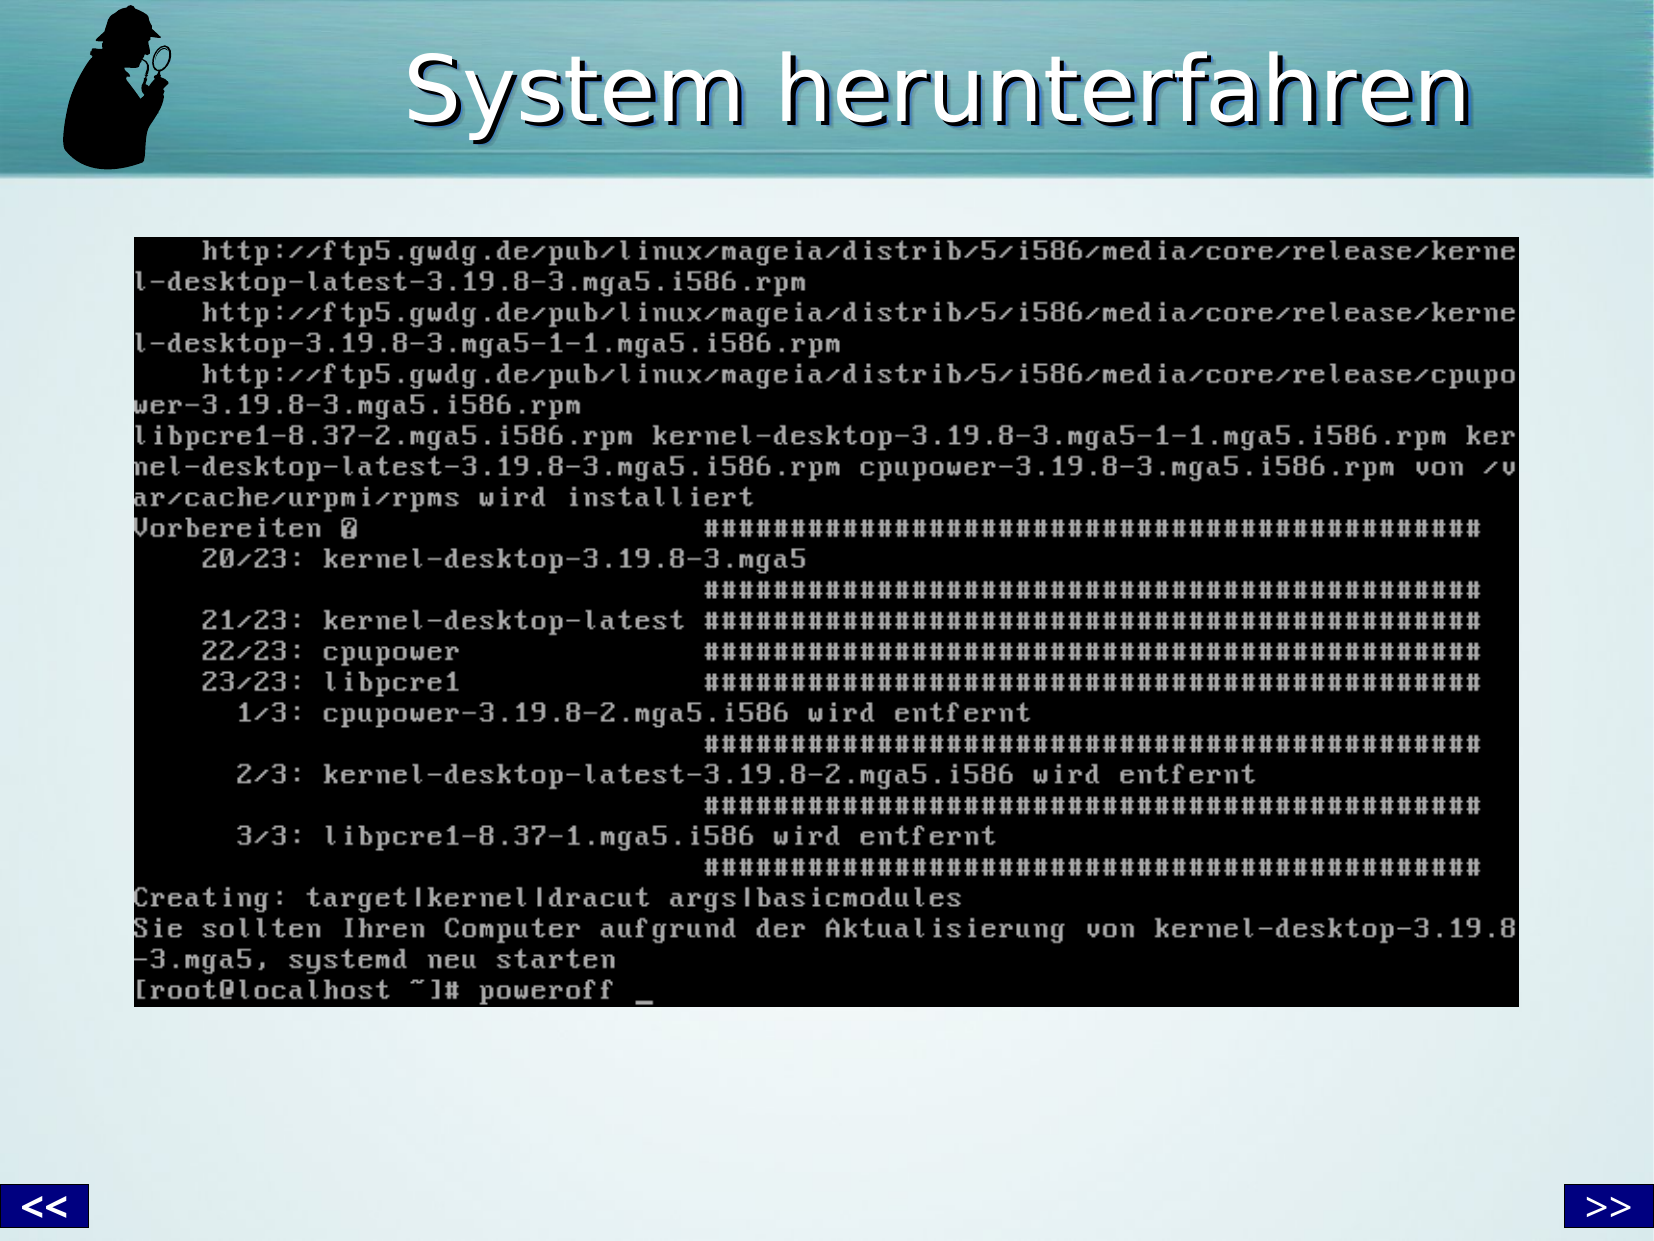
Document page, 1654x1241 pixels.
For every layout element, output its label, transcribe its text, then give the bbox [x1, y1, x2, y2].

picture [0, 0, 1654, 1241]
title System herunterfahren [224, 2, 1654, 178]
